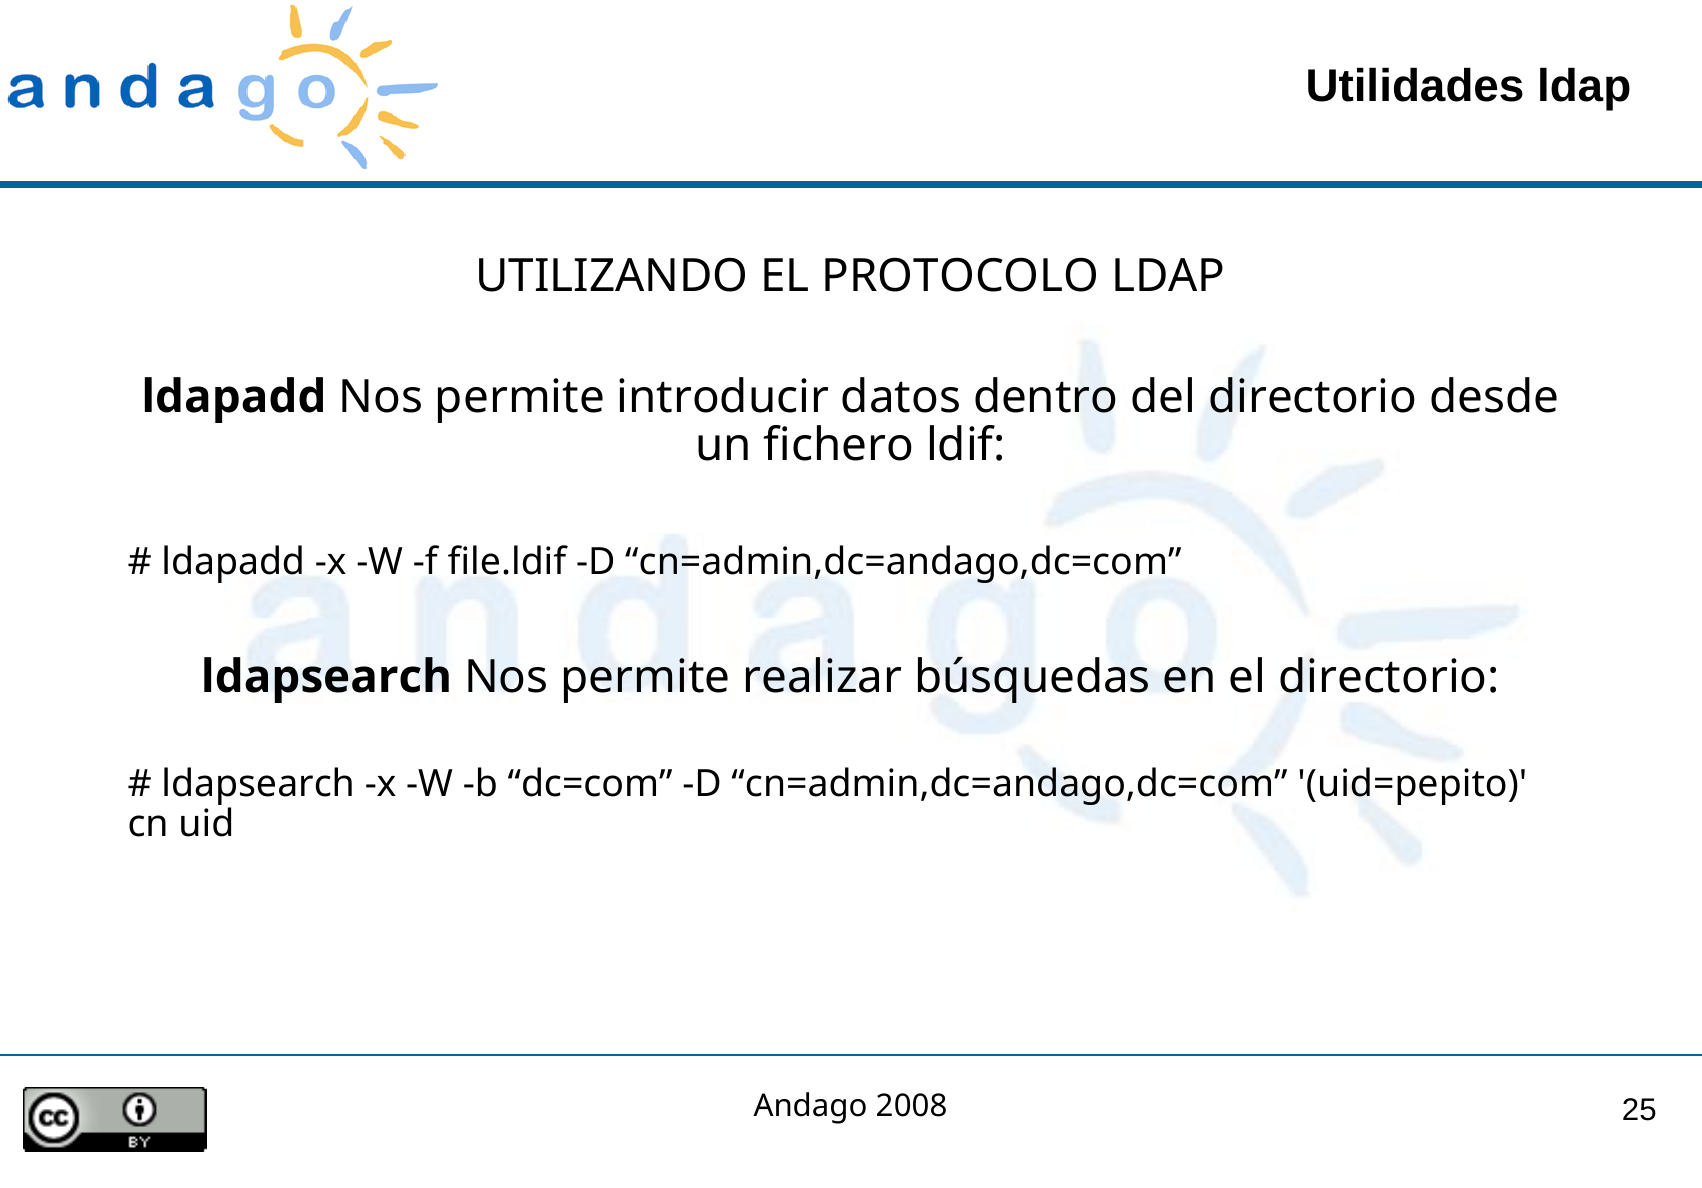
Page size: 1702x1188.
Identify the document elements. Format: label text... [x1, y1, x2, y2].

title Utilidades ldap [255, 0, 1702, 181]
picture [0, 0, 255, 175]
subtitle UTILIZANDO EL PROTOCOLO LDAP ldapadd Nos permite introducir datos dentro del directorio desde un fichero ldif: # ldapadd -x -W -f file.ldif -D “cn=admin,dc=andago,dc=com” ldapsearch Nos permite realizar búsquedas en el directorio: # ldapsearch -x -W -b “dc=com” -D “cn=admin,dc=andago,dc=com” '(uid=pepito)' cn uid [127, 287, 1575, 1111]
picture [23, 1087, 207, 1152]
